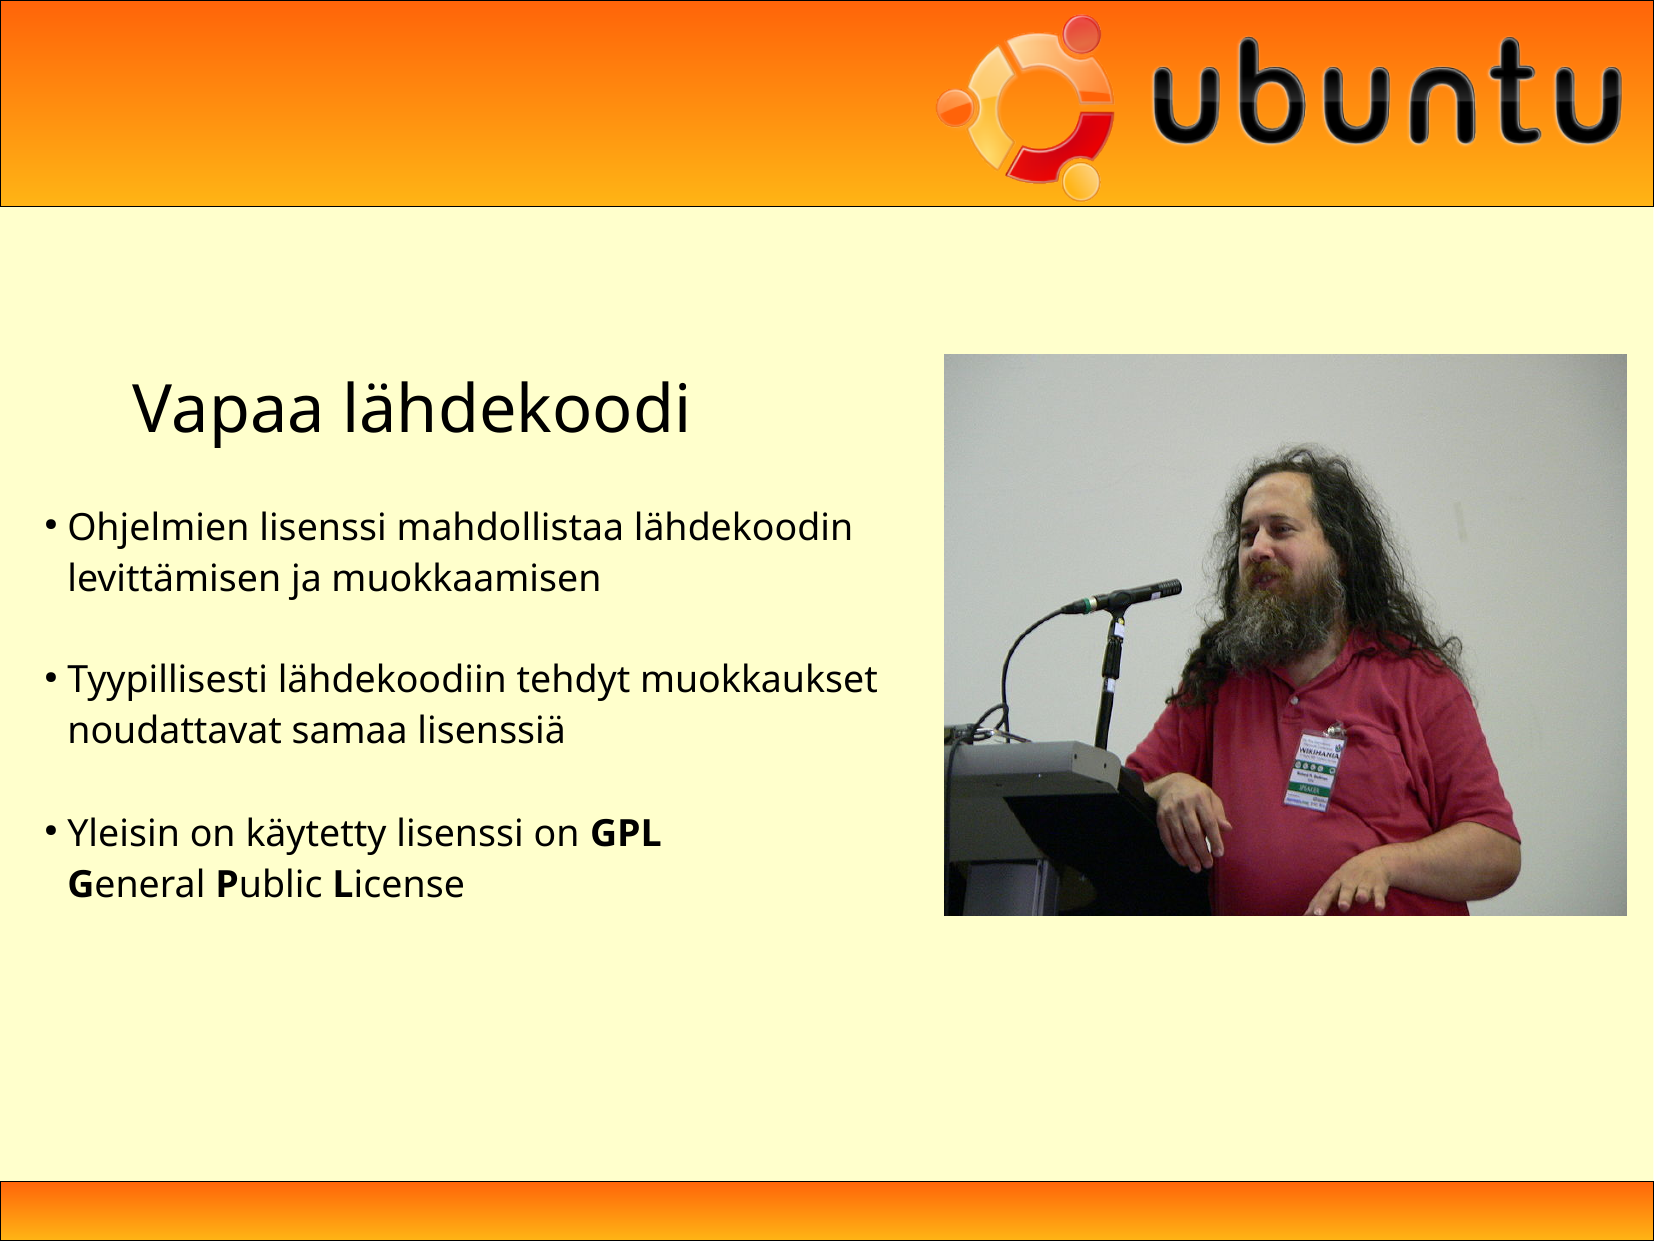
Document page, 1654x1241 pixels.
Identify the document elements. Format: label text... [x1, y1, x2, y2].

picture [944, 354, 1627, 916]
text_box [0, 1181, 1654, 1241]
text_box Vapaa lähdekoodi [118, 354, 689, 474]
picture [915, 0, 1654, 218]
text_box [0, 0, 915, 207]
text_box Ohjelmien lisenssi mahdollistaa lähdekoodin levittämisen ja muokkaamisen Tyypillisesti lähdekoodiin tehdyt muokkaukset noudattavat samaa lisenssiä Yleisin on käytetty lisenssi on GPL General Public License [29, 492, 916, 844]
